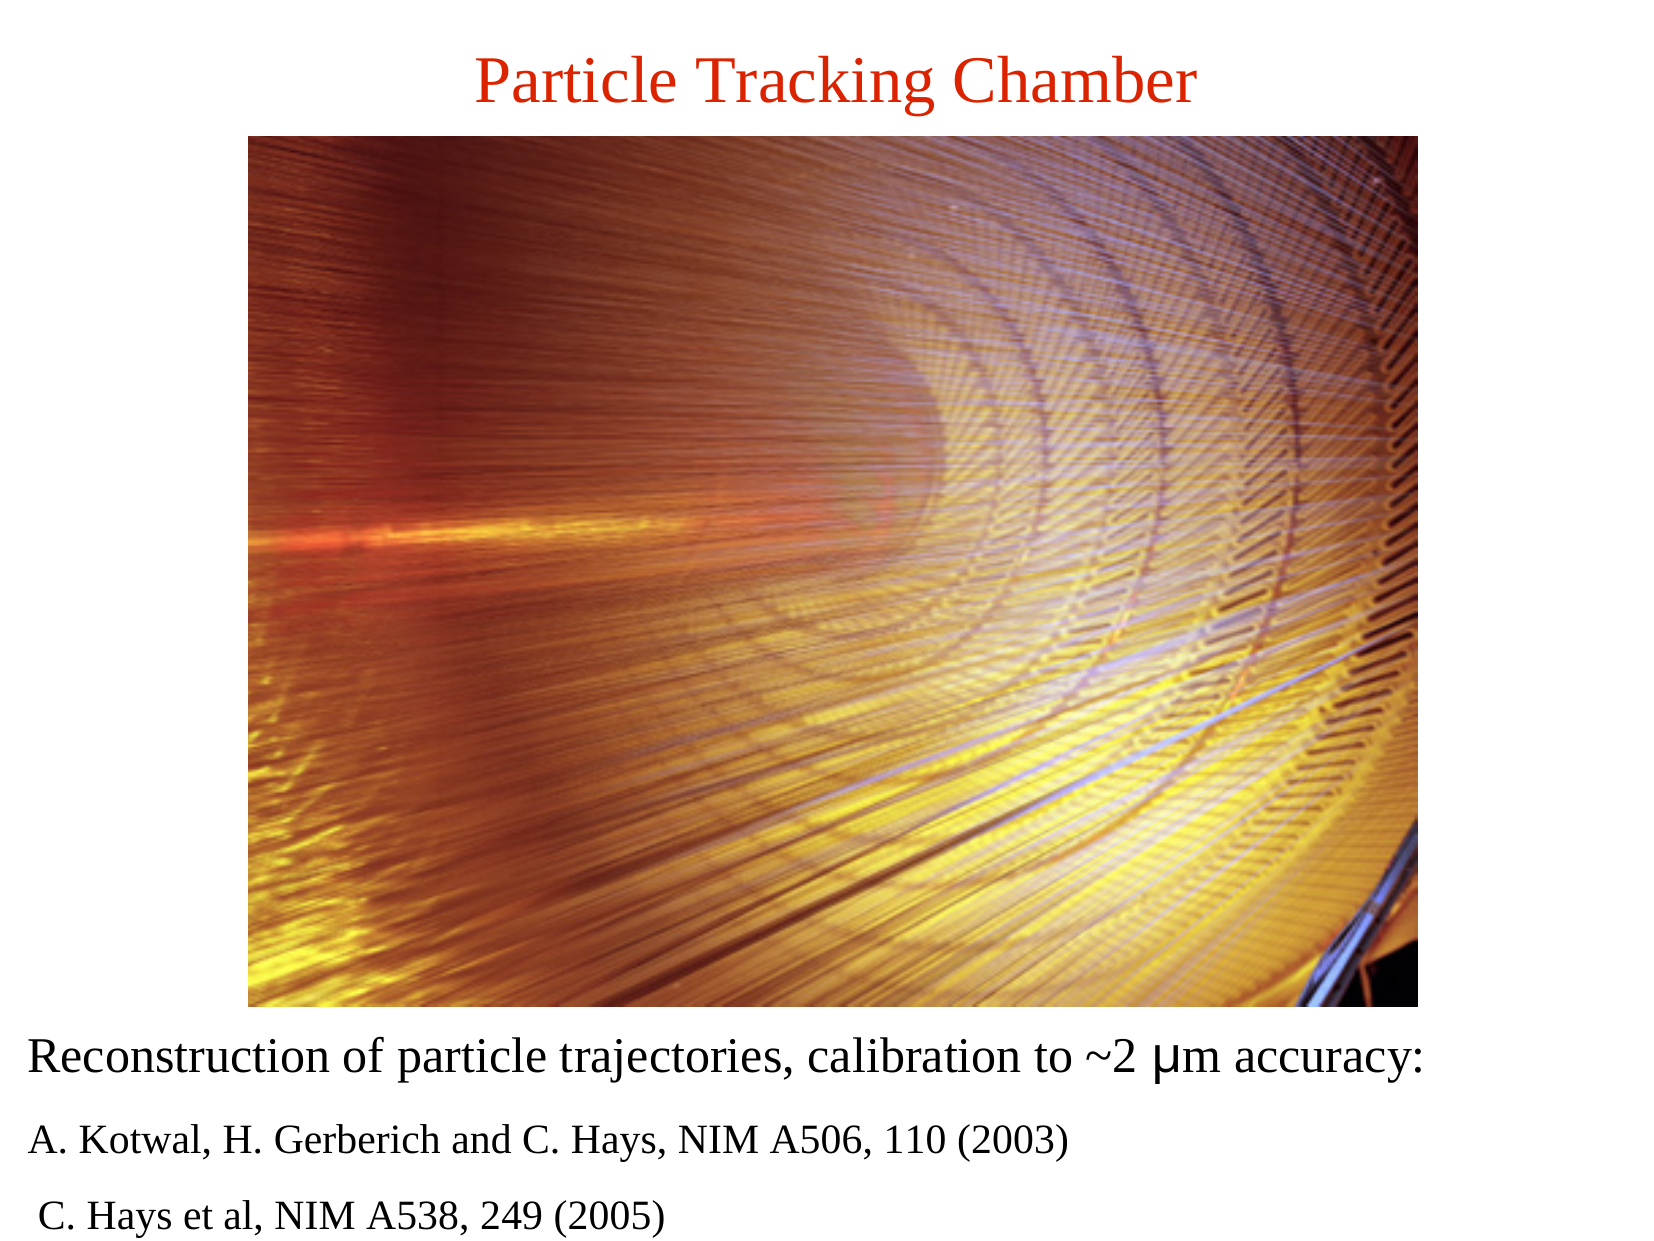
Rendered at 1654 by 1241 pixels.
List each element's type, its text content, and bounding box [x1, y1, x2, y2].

title Particle Tracking Chamber [121, 8, 1534, 147]
text_box Reconstruction of particle trajectories, calibration to ~2 μm accuracy: A. Kotwal, H. Gerberich and C. Hays, NIM A506, 110 (2003) C. Hays et al, NIM A538, 249 (2005) [27, 1018, 1654, 1231]
picture [248, 136, 1418, 1007]
